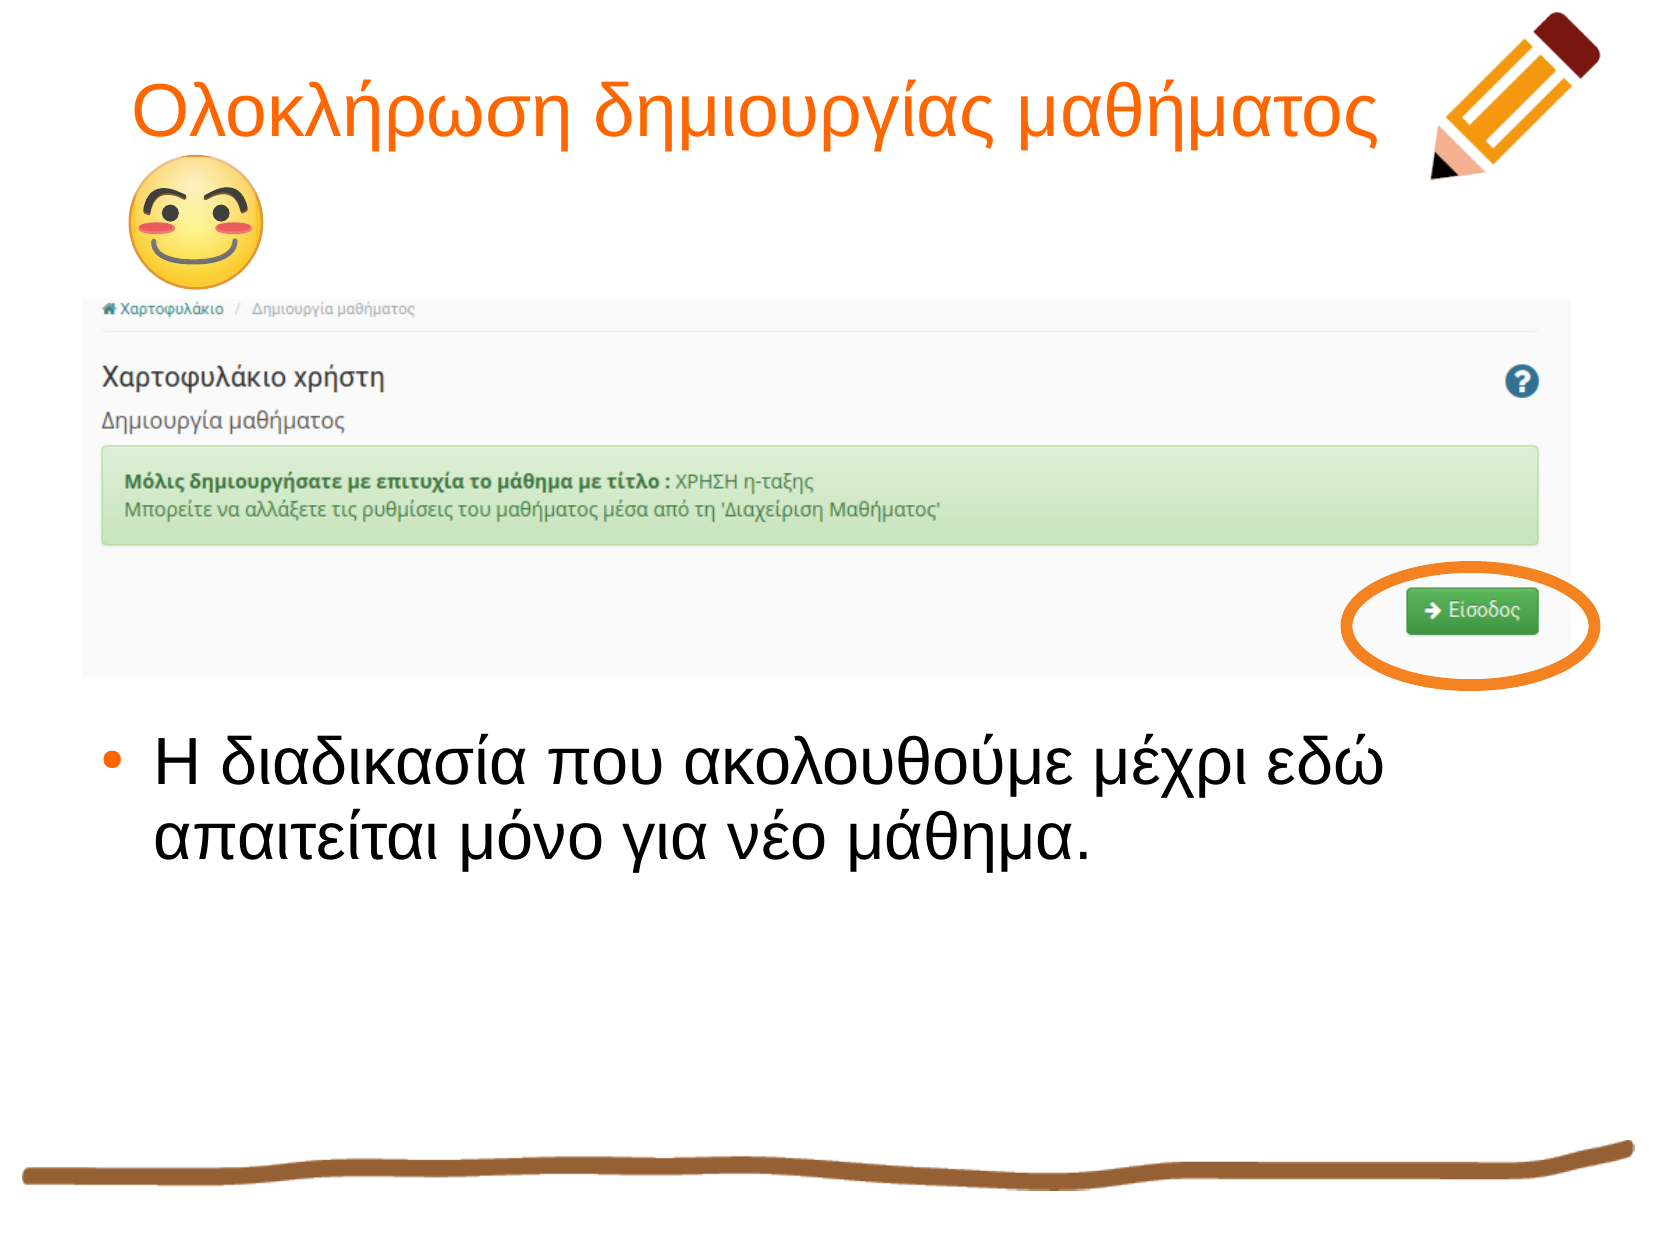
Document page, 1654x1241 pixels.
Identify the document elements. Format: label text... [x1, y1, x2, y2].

picture [82, 141, 1571, 677]
list Η διαδικασία που ακολουθούμε μέχρι εδώ απαιτείται μόνο για νέο μάθημα. [82, 724, 1571, 1121]
title Ολοκλήρωση δημιουργίας μαθήματος [82, 49, 1430, 172]
picture [1555, 669, 1571, 677]
picture [1353, 573, 1571, 677]
picture [22, 1140, 1635, 1191]
picture [1430, 12, 1601, 181]
